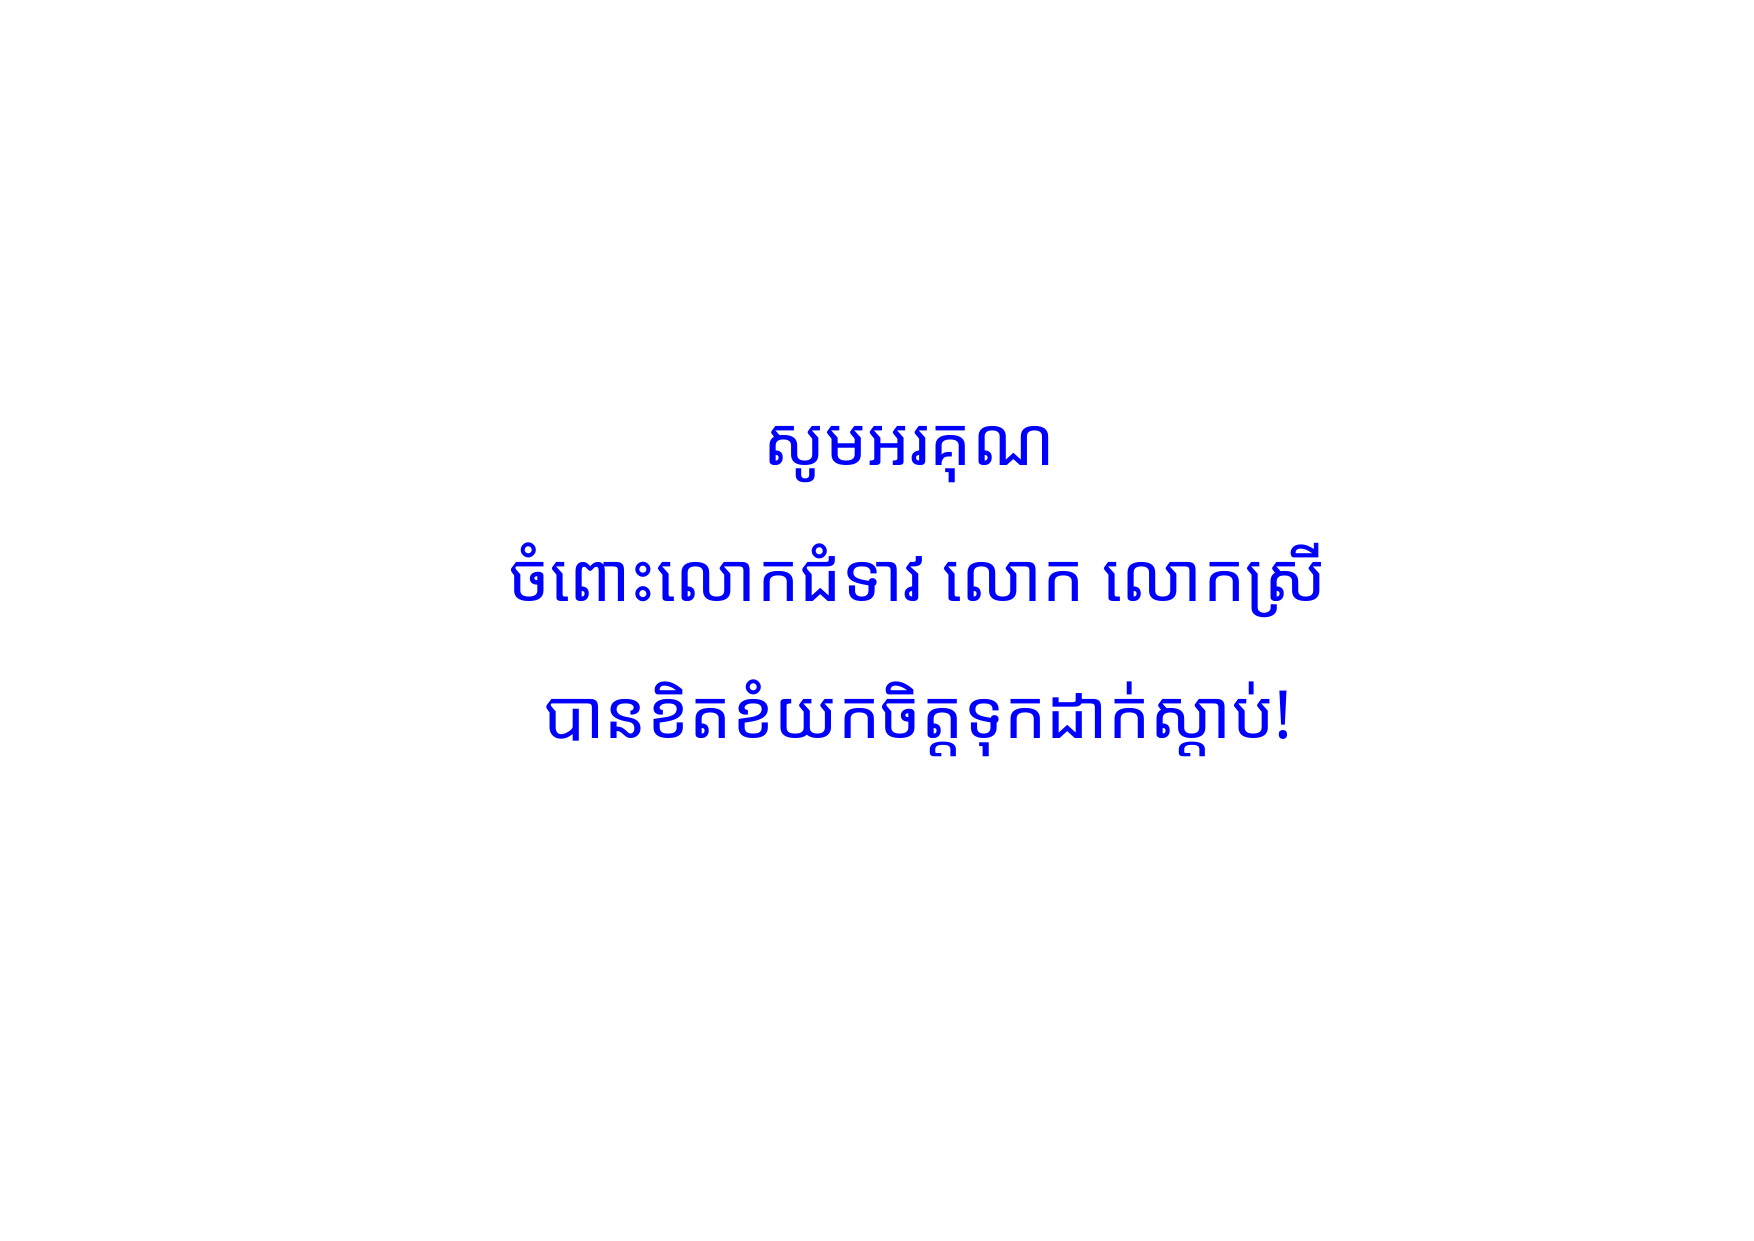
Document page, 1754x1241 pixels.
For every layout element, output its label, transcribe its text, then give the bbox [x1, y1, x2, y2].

list សូម​អរគុណ ចំពោះ​លោកជំទាវ លោក លោក​ស្រី​ បាន​ខិតខំ​យកចិត្ត​ទុក​ដាក់​ស្តាប់! [181, 158, 1655, 899]
